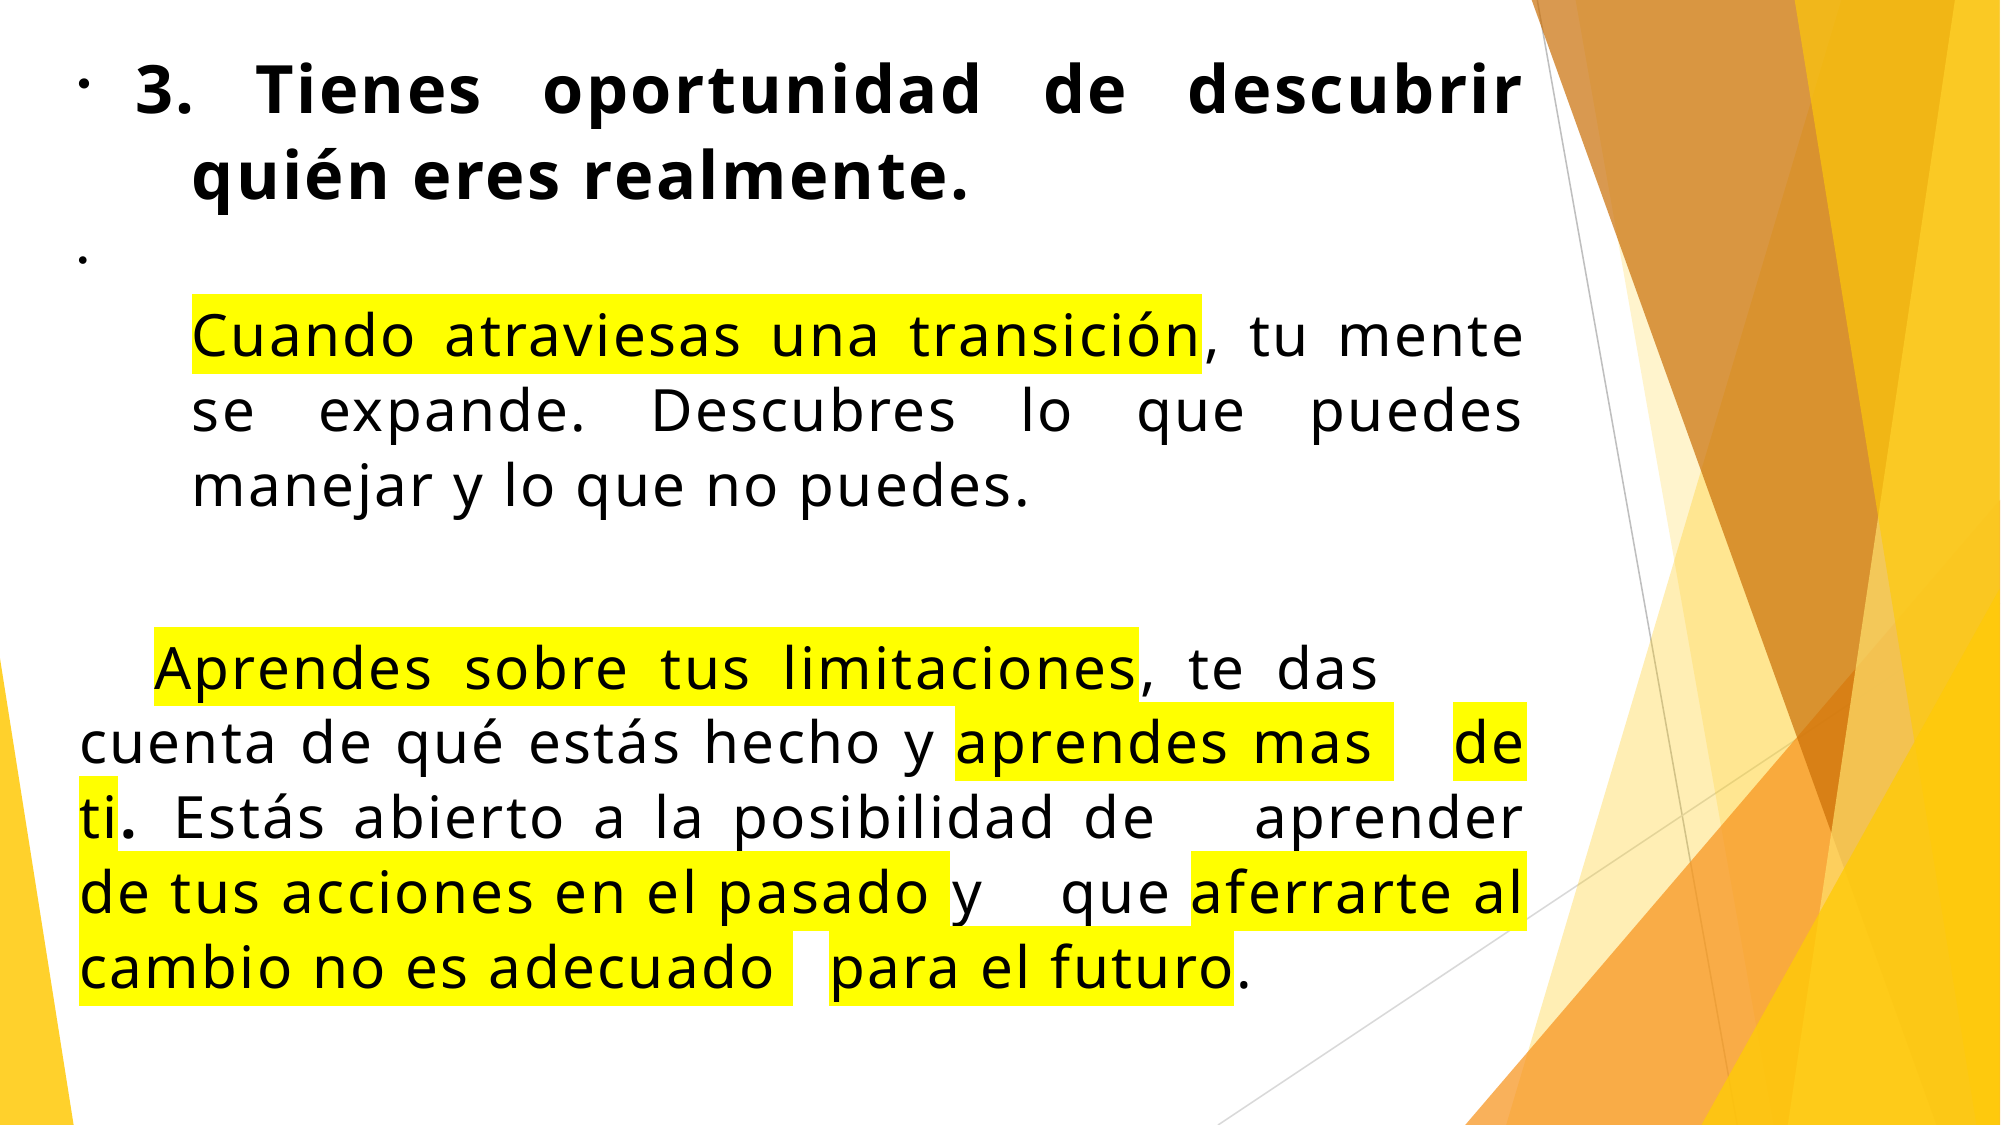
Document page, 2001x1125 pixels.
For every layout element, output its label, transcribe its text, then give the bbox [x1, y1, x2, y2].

text_box 3. Tienes oportunidad de descubrir quién eres realmente. Cuando atraviesas una transición, tu mente se expande. Descubres lo que puedes manejar y lo que no puedes. Aprendes sobre tus limitaciones, te das cuenta de qué estás hecho y aprendes mas de ti. Estás abierto a la posibilidad de aprender de tus acciones en el pasado y que aferrarte al cambio no es adecuado para el futuro. [64, 34, 1554, 1091]
